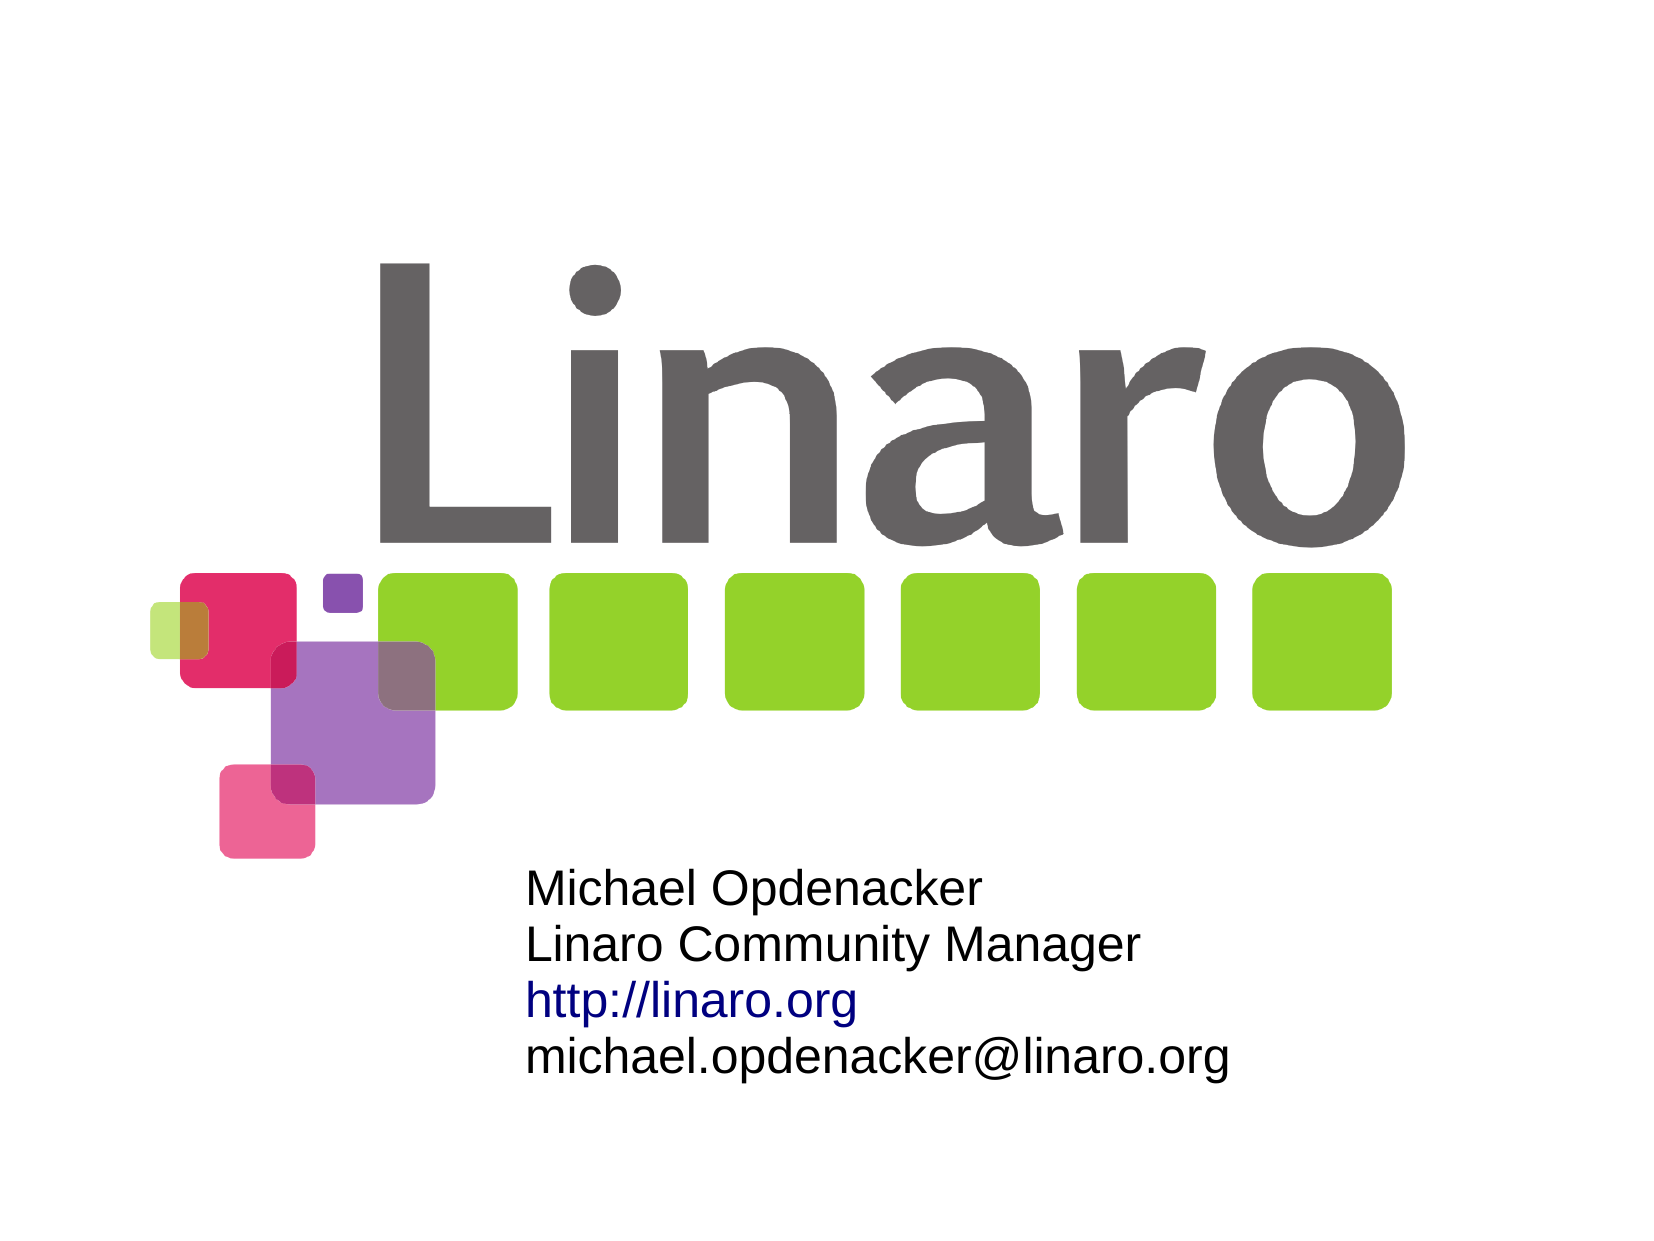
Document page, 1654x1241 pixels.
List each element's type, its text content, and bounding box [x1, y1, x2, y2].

picture [113, 84, 1450, 1020]
text_box Michael Opdenacker Linaro Community Manager http://linaro.org michael.opdenacker@linaro.org [525, 860, 1232, 1109]
